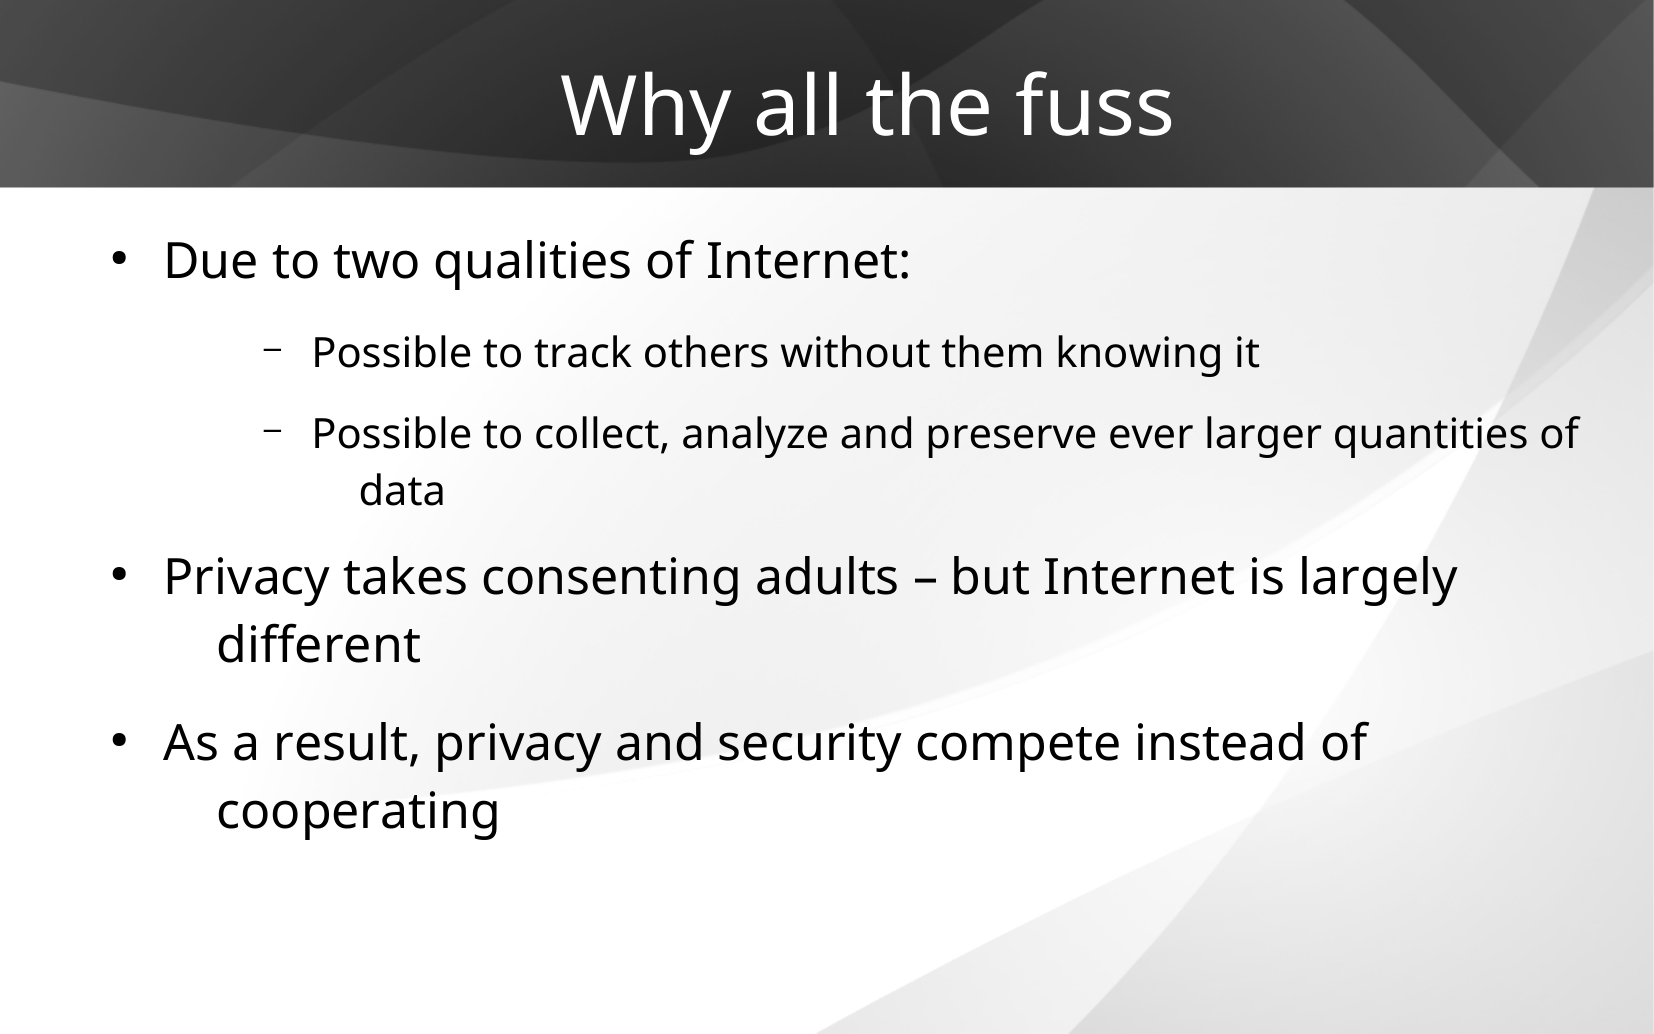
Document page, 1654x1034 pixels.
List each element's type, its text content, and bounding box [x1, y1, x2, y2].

title Why all the fuss [124, 0, 1613, 208]
list Due to two qualities of Internet: Possible to track others without them knowing it Possible to collect, analyze and preserve ever larger quantities of data Privacy takes consenting adults – but Internet is largely different As a result, privacy and security compete instead of cooperating [75, 225, 1613, 1013]
picture [0, 0, 1654, 1034]
